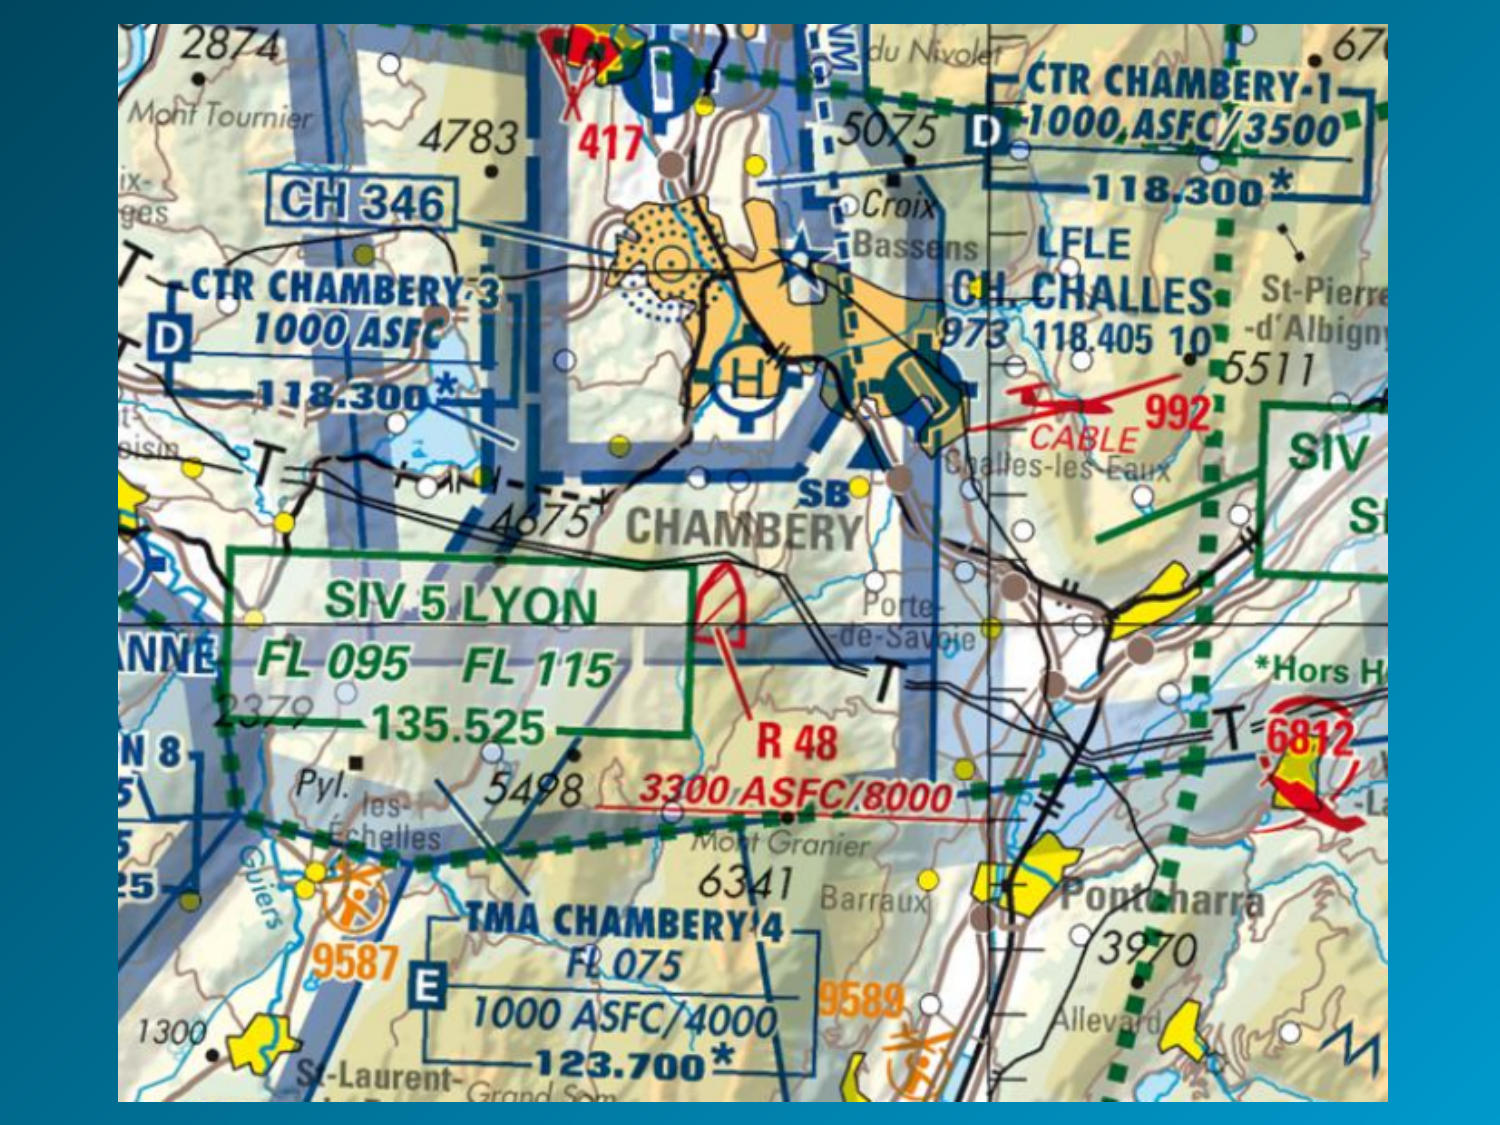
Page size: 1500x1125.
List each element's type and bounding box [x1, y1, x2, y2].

picture [119, 25, 1387, 1101]
